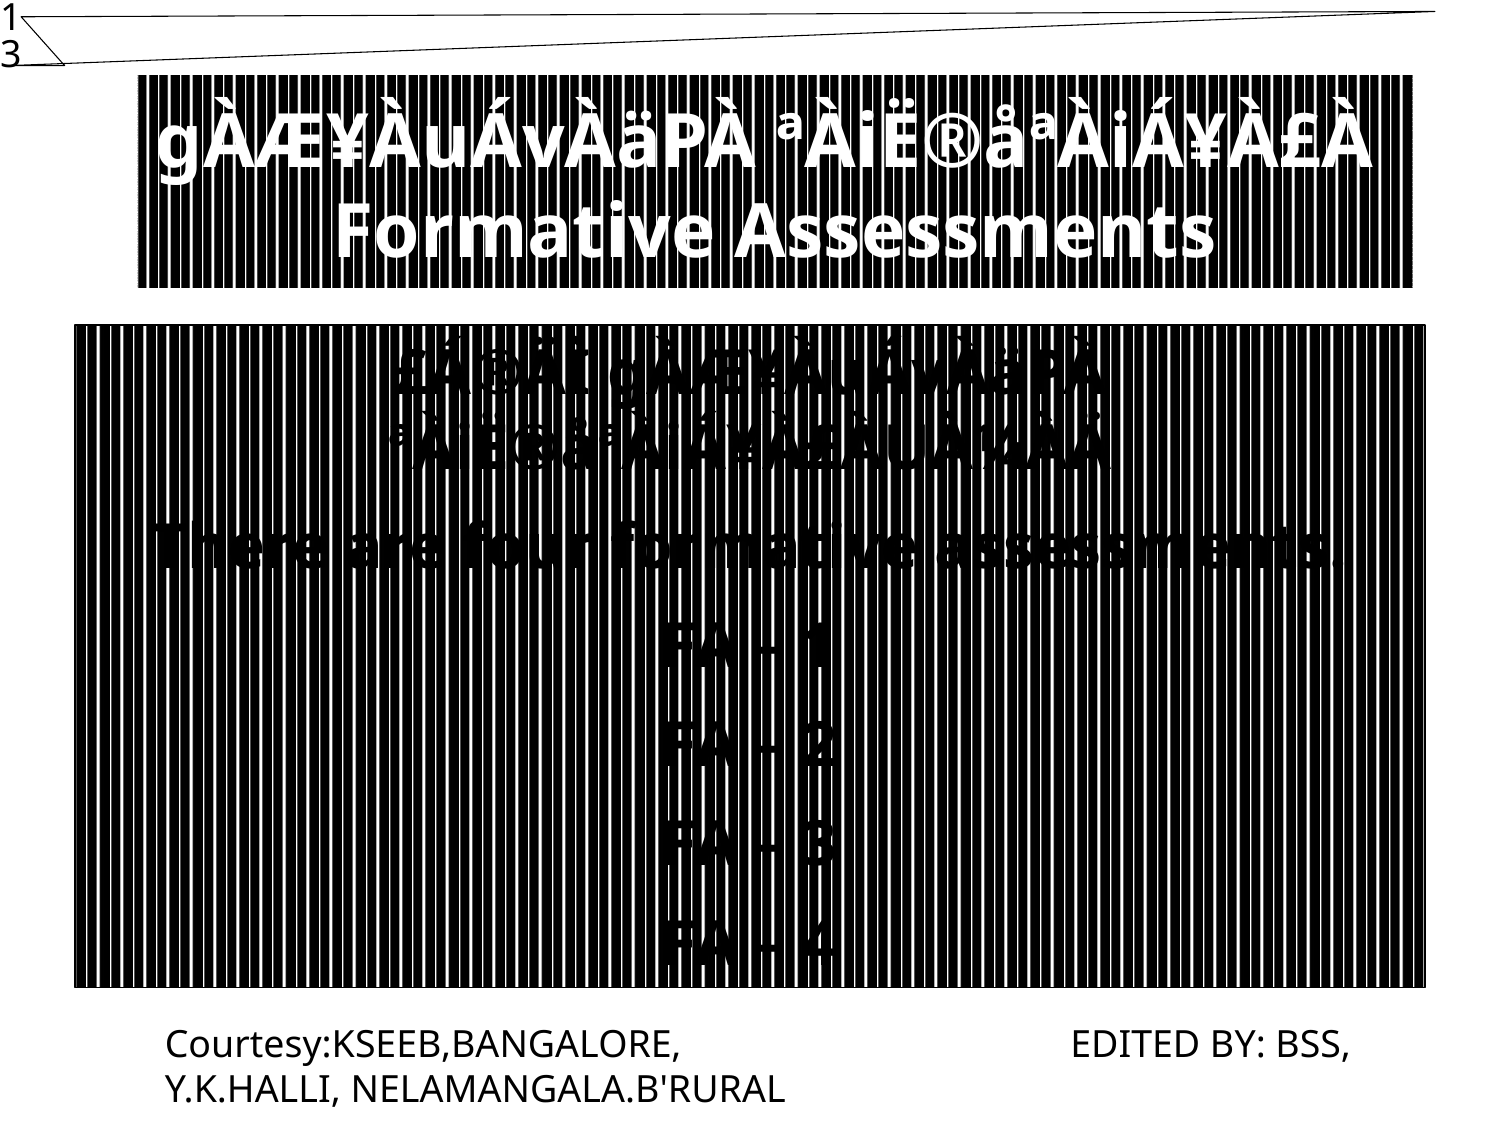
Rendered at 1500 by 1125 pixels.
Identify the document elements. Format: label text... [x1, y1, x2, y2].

title gÀÆ¥ÀuÁvÀäPÀ ªÀiË®åªÀiÁ¥À£À Formative Assessments [137, 75, 1413, 288]
footer Courtesy:KSEEB,BANGALORE, EDITED BY: BSS, Y.K.HALLI, NELAMANGALA.B'RURAL [150, 1012, 1438, 1088]
list £Á®ÄÌ gÀÆ¥ÀuÁvÀäPÀ ªÀiË®åªÀiÁ¥À£ÀUÀ¼ÀÄ There are four formative assessments. FA – 1 FA – 2 FA – 3 FA – 4 [75, 324, 1425, 988]
